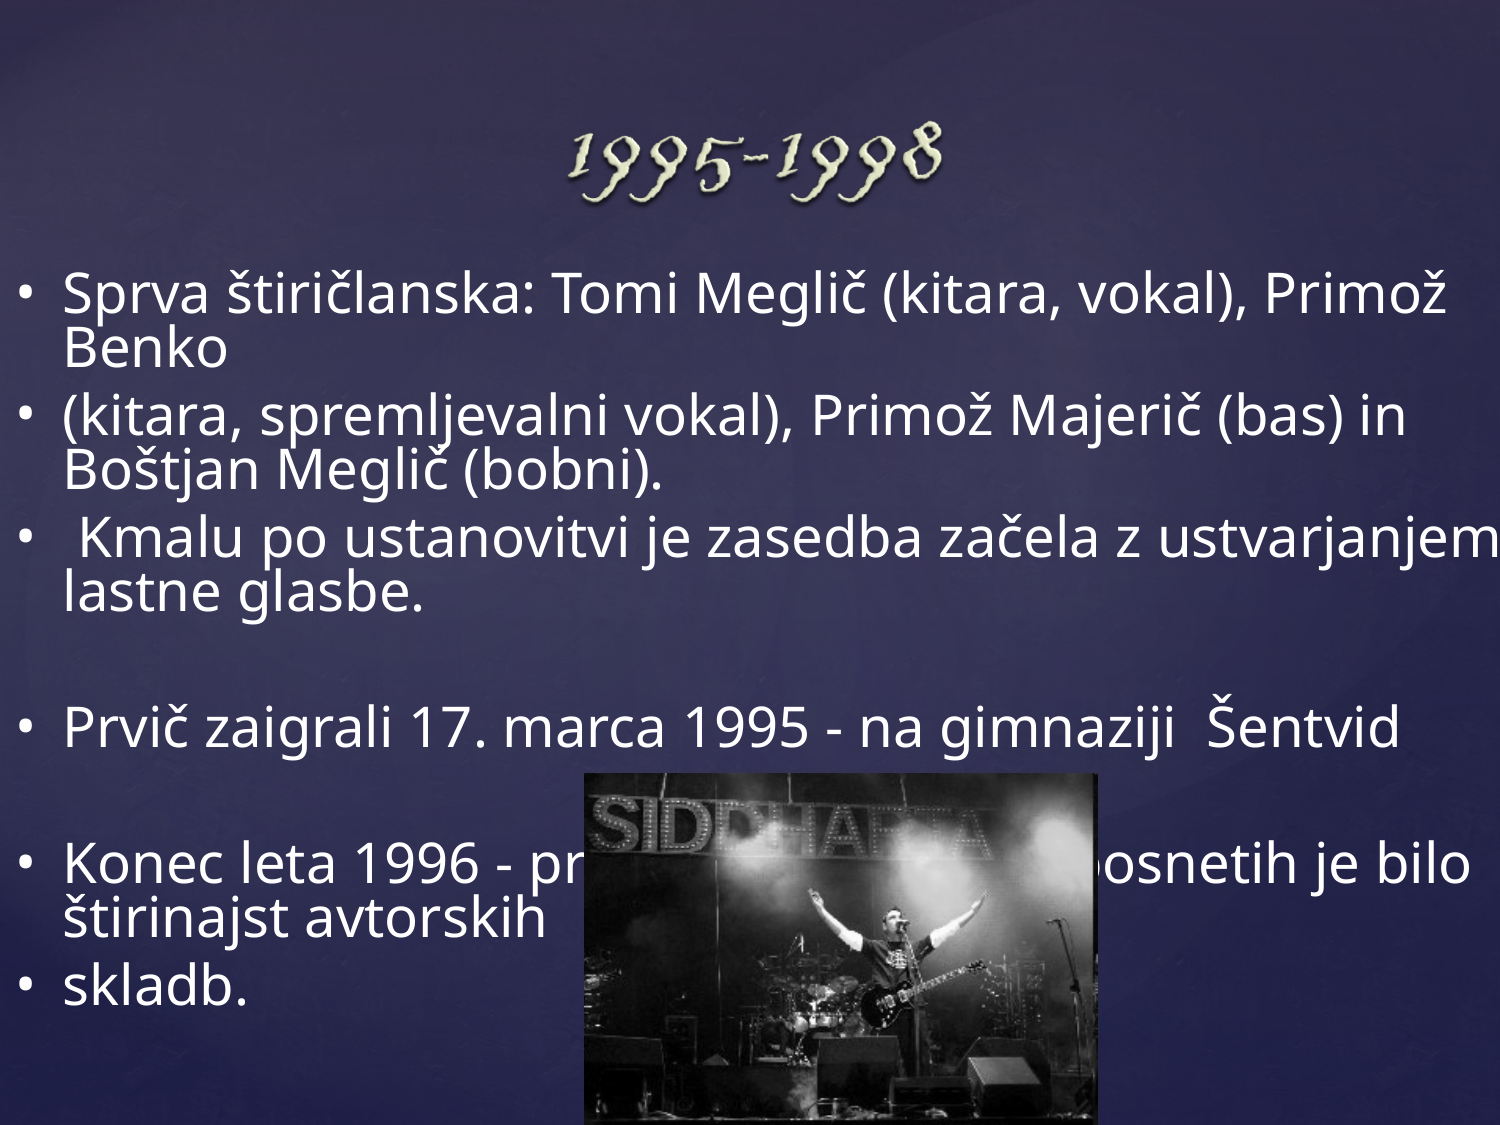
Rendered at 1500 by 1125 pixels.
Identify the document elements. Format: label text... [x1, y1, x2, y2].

picture [0, 773, 1500, 1125]
list Sprva štiričlanska: Tomi Meglič (kitara, vokal), Primož Benko (kitara, spremljevalni vokal), Primož Majerič (bas) in Boštjan Meglič (bobni). Kmalu po ustanovitvi je zasedba začela z ustvarjanjem lastne glasbe. Prvič zaigrali 17. marca 1995 - na gimnaziji Šentvid Konec leta 1996 - prvi demo posnetki, posnetih je bilo štirinajst avtorskih skladb. [0, 262, 1500, 1024]
picture [80, 29, 1426, 234]
